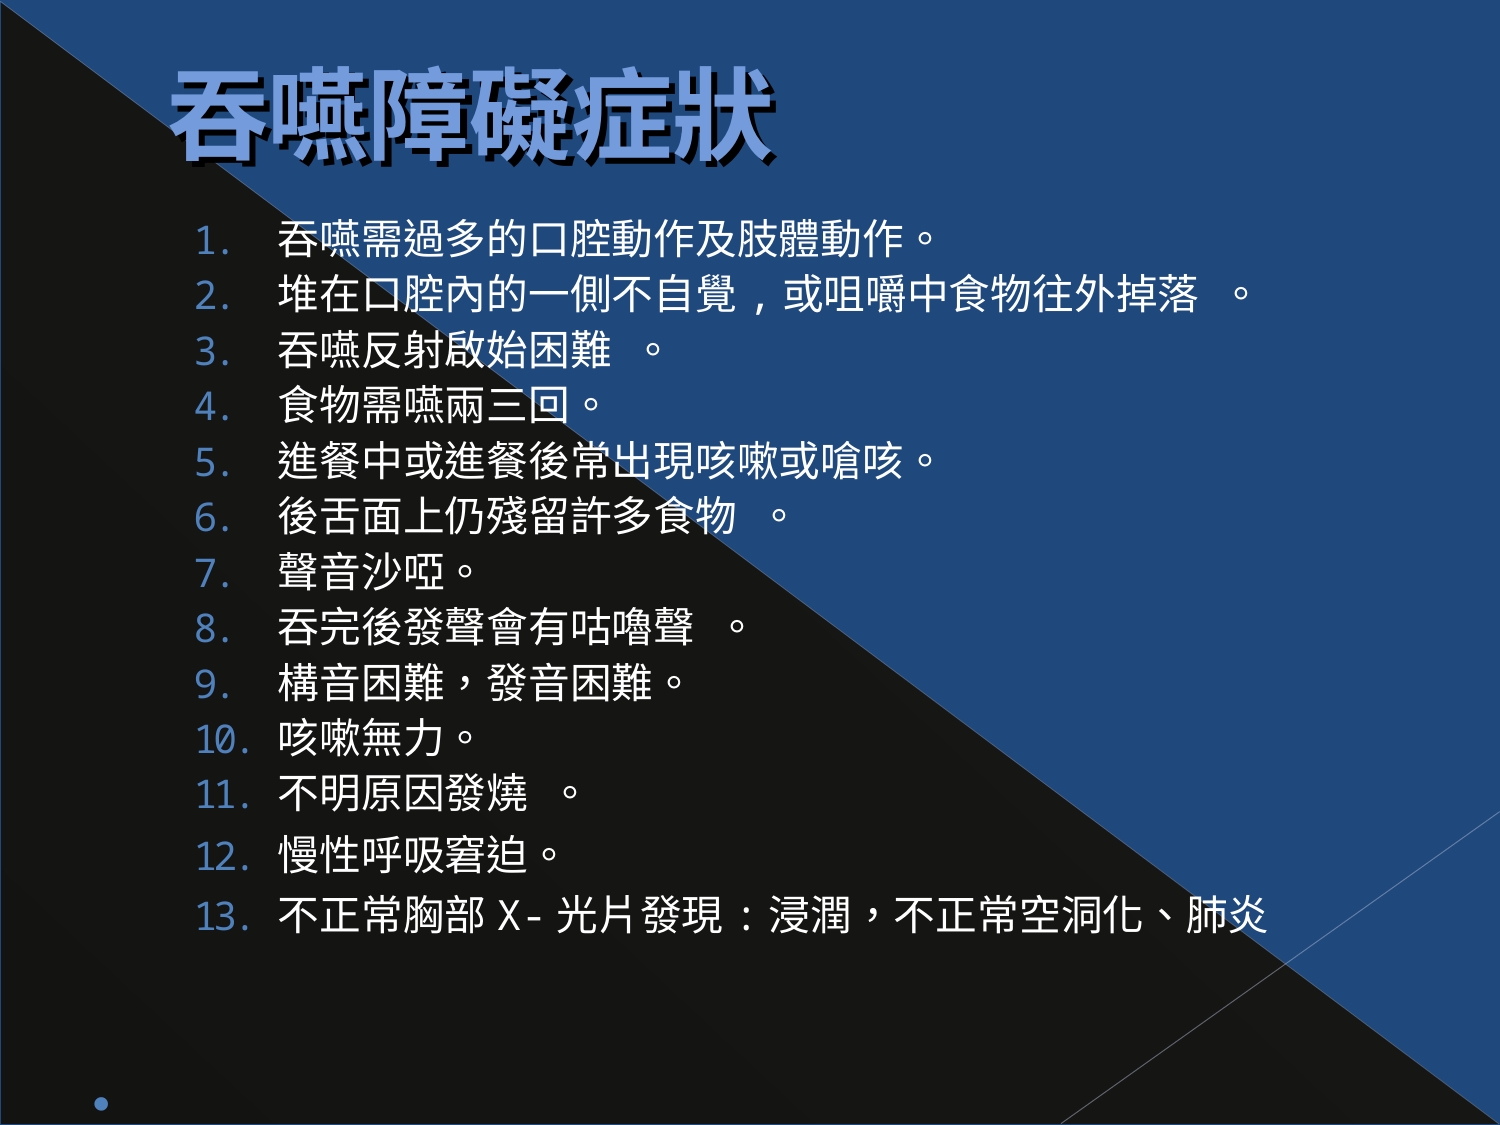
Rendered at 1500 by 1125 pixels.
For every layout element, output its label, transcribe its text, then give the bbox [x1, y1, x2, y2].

list 吞嚥需過多的口腔動作及肢體動作。 堆在口腔內的一側不自覺,或咀嚼中食物往外掉落 。 吞嚥反射啟始困難 。 食物需嚥兩三回。 進餐中或進餐後常出現咳嗽或嗆咳。 後舌面上仍殘留許多食物 。 聲音沙啞。 吞完後發聲會有咕嚕聲 。 構音困難，發音困難。 咳嗽無力。 不明原因發燒 。 慢性呼吸窘迫。 不正常胸部X-光片發現:浸潤，不正常空洞化、肺炎 [58, 210, 1465, 1079]
title 吞嚥障礙症狀 [75, 43, 1426, 210]
